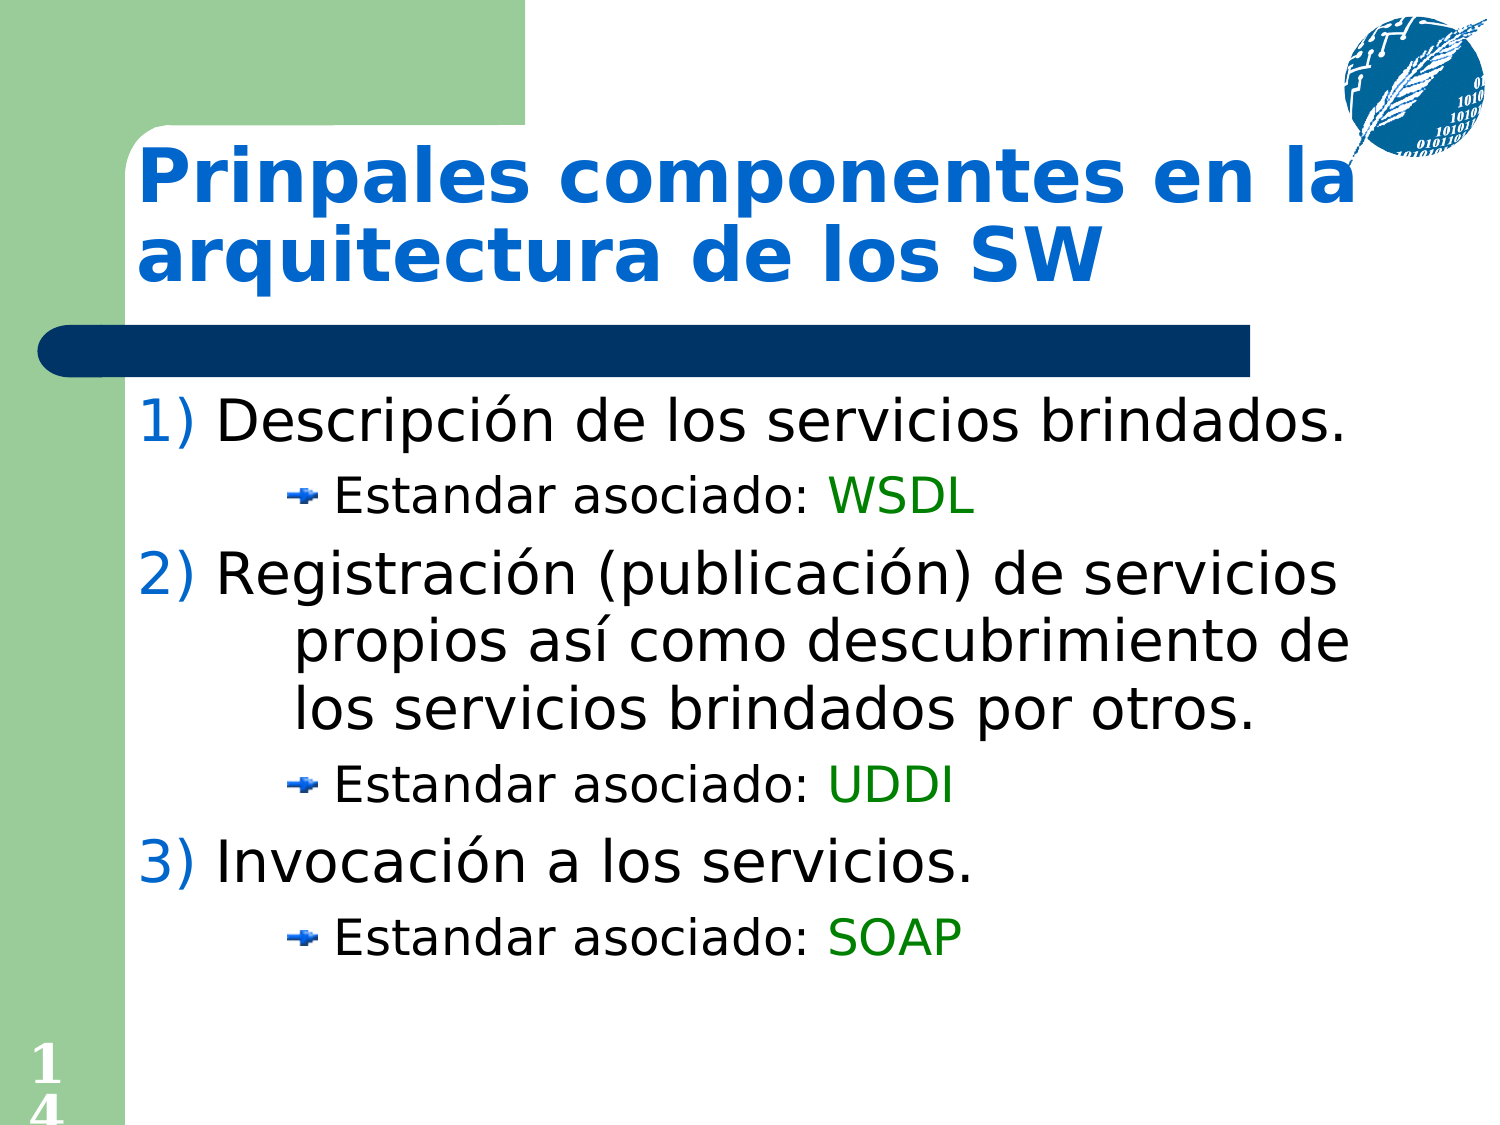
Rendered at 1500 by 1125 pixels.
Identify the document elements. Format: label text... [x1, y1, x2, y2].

picture [1427, 138, 1431, 148]
picture [1416, 140, 1425, 149]
picture [1433, 139, 1440, 147]
picture [1436, 127, 1450, 136]
picture [1341, 15, 1487, 172]
title Prinpales componentes en la arquitectura de los SW [136, 135, 1413, 302]
list Descripción de los servicios brindados. Estandar asociado: WSDL Registración (publicación) de servicios propios así como descubrimiento de los servicios brindados por otros. Estandar asociado: UDDI Invocación a los servicios. Estandar asociado: SOAP [137, 387, 1400, 1070]
